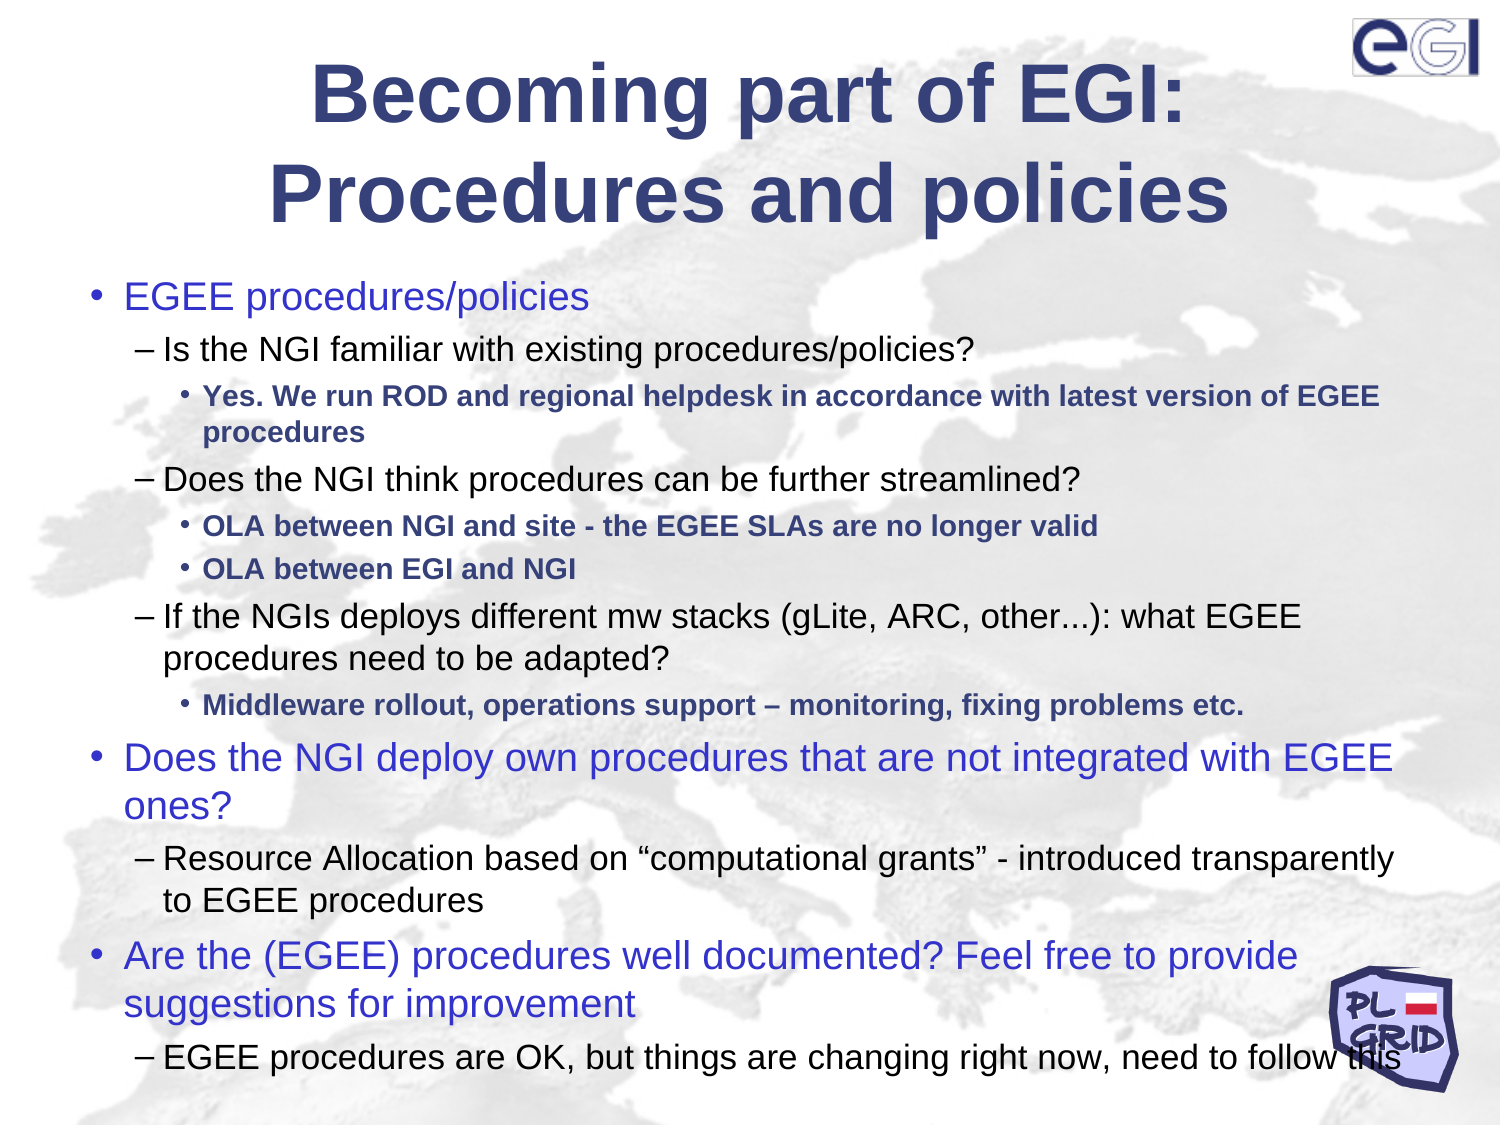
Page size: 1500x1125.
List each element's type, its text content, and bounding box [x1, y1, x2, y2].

picture [0, 0, 1500, 1125]
title Becoming part of EGI: Procedures and policies [75, 31, 1426, 247]
list EGEE procedures/policies Is the NGI familiar with existing procedures/policies? Yes. We run ROD and regional helpdesk in accordance with latest version of EGEE procedures Does the NGI think procedures can be further streamlined? OLA between NGI and site - the EGEE SLAs are no longer valid OLA between EGI and NGI If the NGIs deploys different mw stacks (gLite, ARC, other...): what EGEE procedures need to be adapted? Middleware rollout, operations support – monitoring, fixing problems etc. Does the NGI deploy own procedures that are not integrated with EGEE ones? Resource Allocation based on “computational grants” - introduced transparently to EGEE procedures Are the (EGEE) procedures well documented? Feel free to provide suggestions for improvement EGEE procedures are OK, but things are changing right now, need to follow this [75, 262, 1426, 1123]
